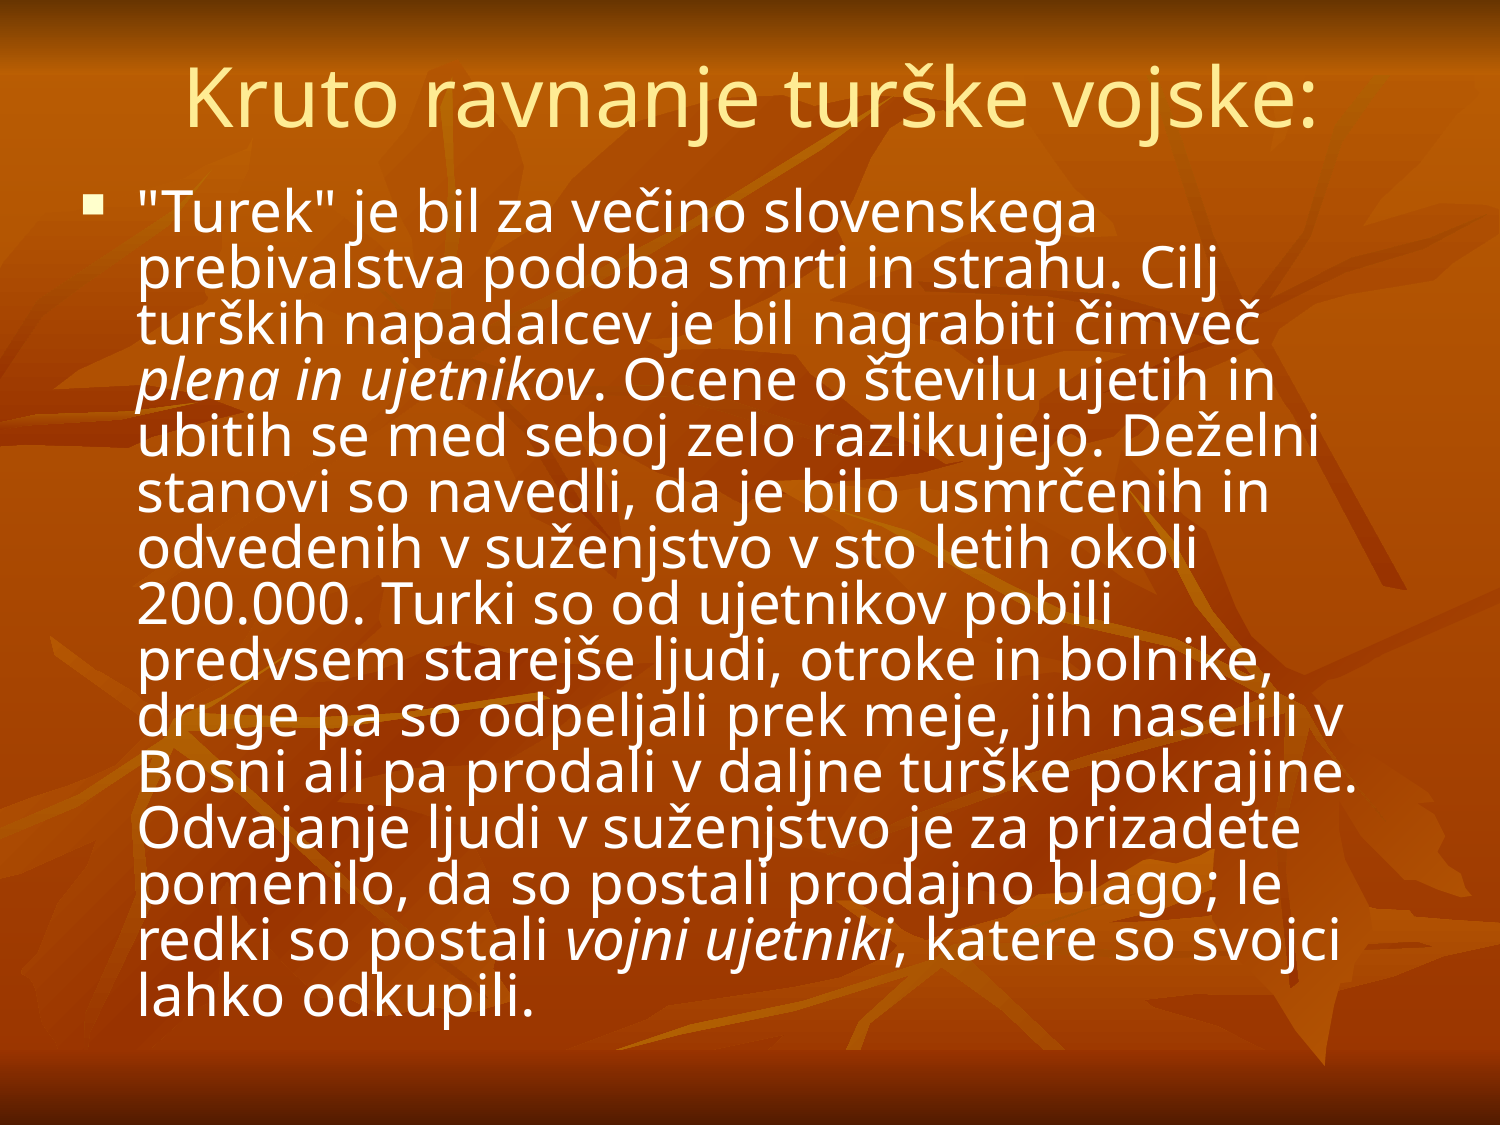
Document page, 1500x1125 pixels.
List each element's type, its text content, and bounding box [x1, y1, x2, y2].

title Kruto ravnanje turške vojske: [76, 0, 1427, 188]
list "Turek" je bil za večino slovenskega prebivalstva podoba smrti in strahu. Cilj turških napadalcev je bil nagrabiti čimveč plena in ujetnikov. Ocene o številu ujetih in ubitih se med seboj zelo razlikujejo. Deželni stanovi so navedli, da je bilo usmrčenih in odvedenih v suženjstvo v sto letih okoli 200.000. Turki so od ujetnikov pobili predvsem starejše ljudi, otroke in bolnike, druge pa so odpeljali prek meje, jih naselili v Bosni ali pa prodali v daljne turške pokrajine. Odvajanje ljudi v suženjstvo je za prizadete pomenilo, da so postali prodajno blago; le redki so postali vojni ujetniki, katere so svojci lahko odkupili. [64, 148, 1415, 893]
